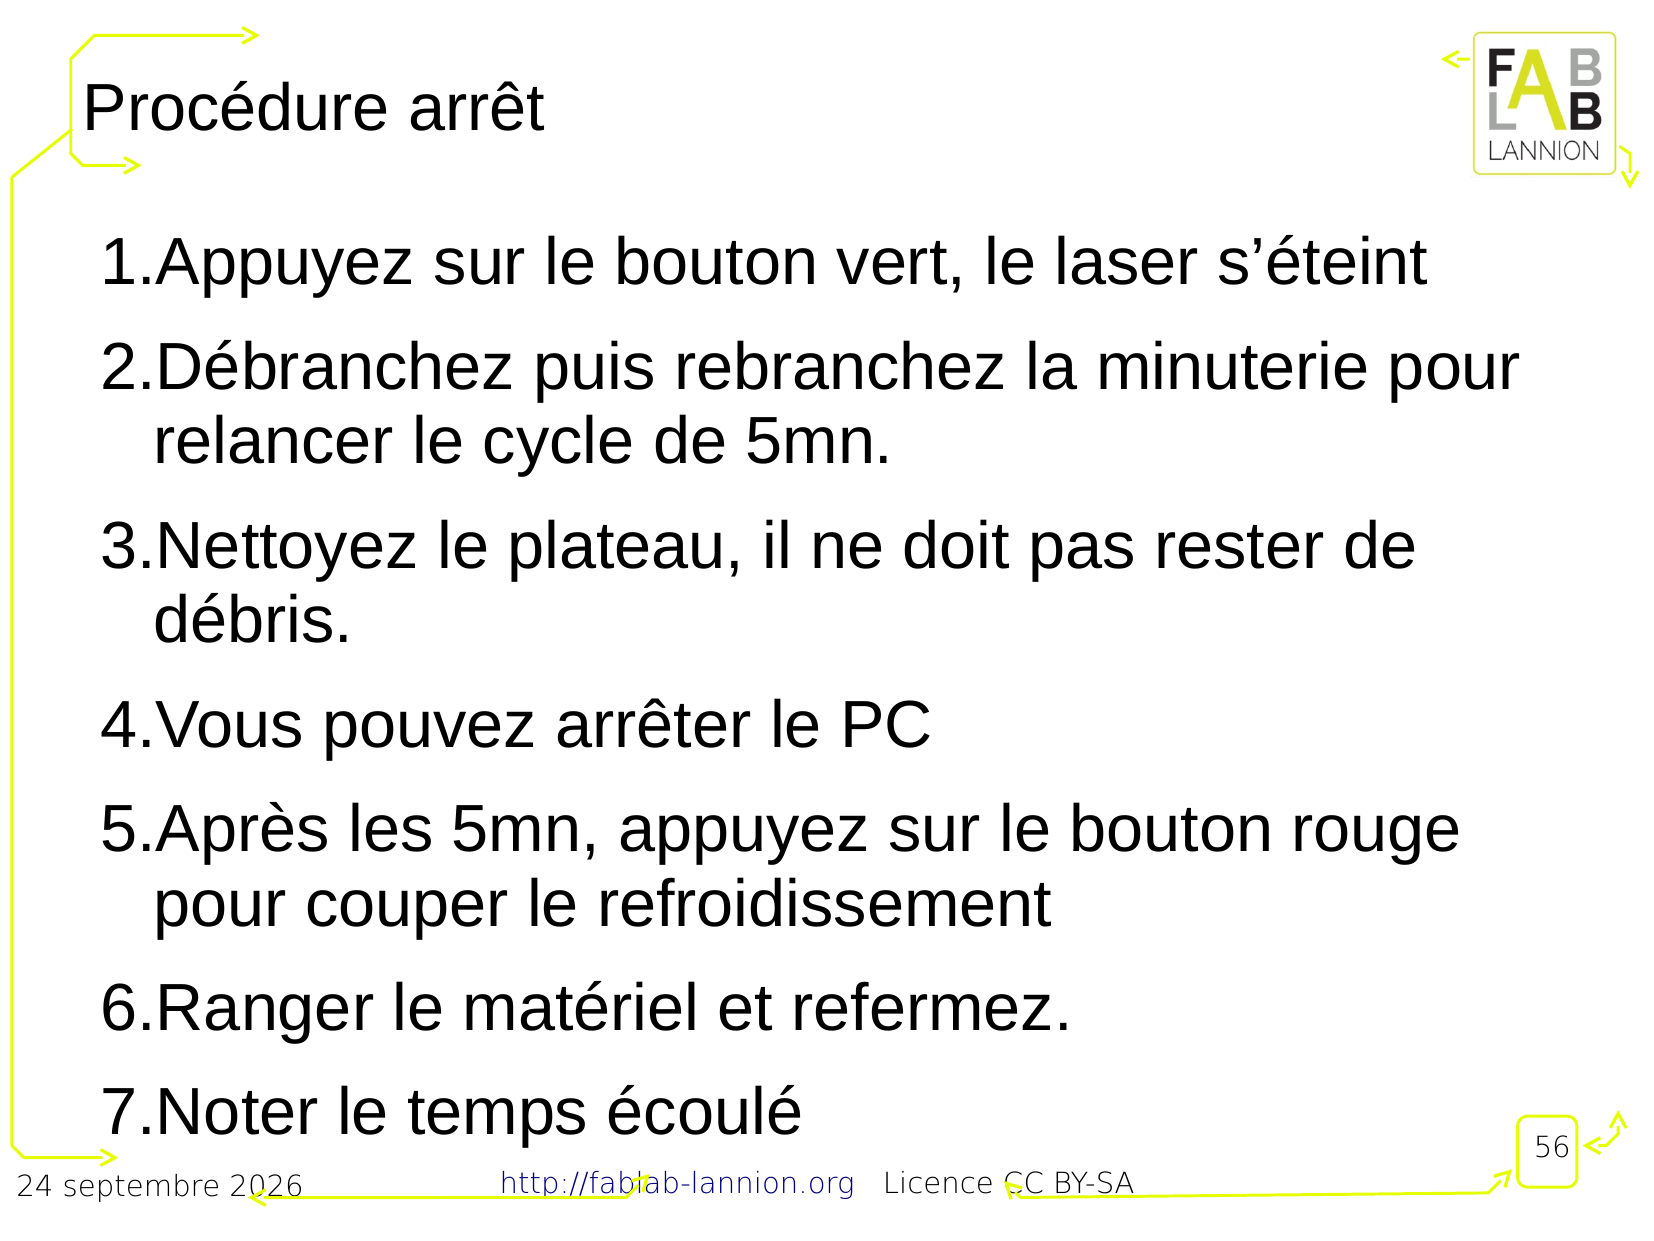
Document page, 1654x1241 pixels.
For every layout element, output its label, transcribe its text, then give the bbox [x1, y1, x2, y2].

title Procédure arrêt [82, 49, 1441, 166]
list Appuyez sur le bouton vert, le laser s’éteint Débranchez puis rebranchez la minuterie pour relancer le cycle de 5mn. Nettoyez le plateau, il ne doit pas rester de débris. Vous pouvez arrêter le PC Après les 5mn, appuyez sur le bouton rouge pour couper le refroidissement Ranger le matériel et refermez. Noter le temps écoulé [82, 224, 1571, 1087]
picture [1470, 29, 1619, 178]
